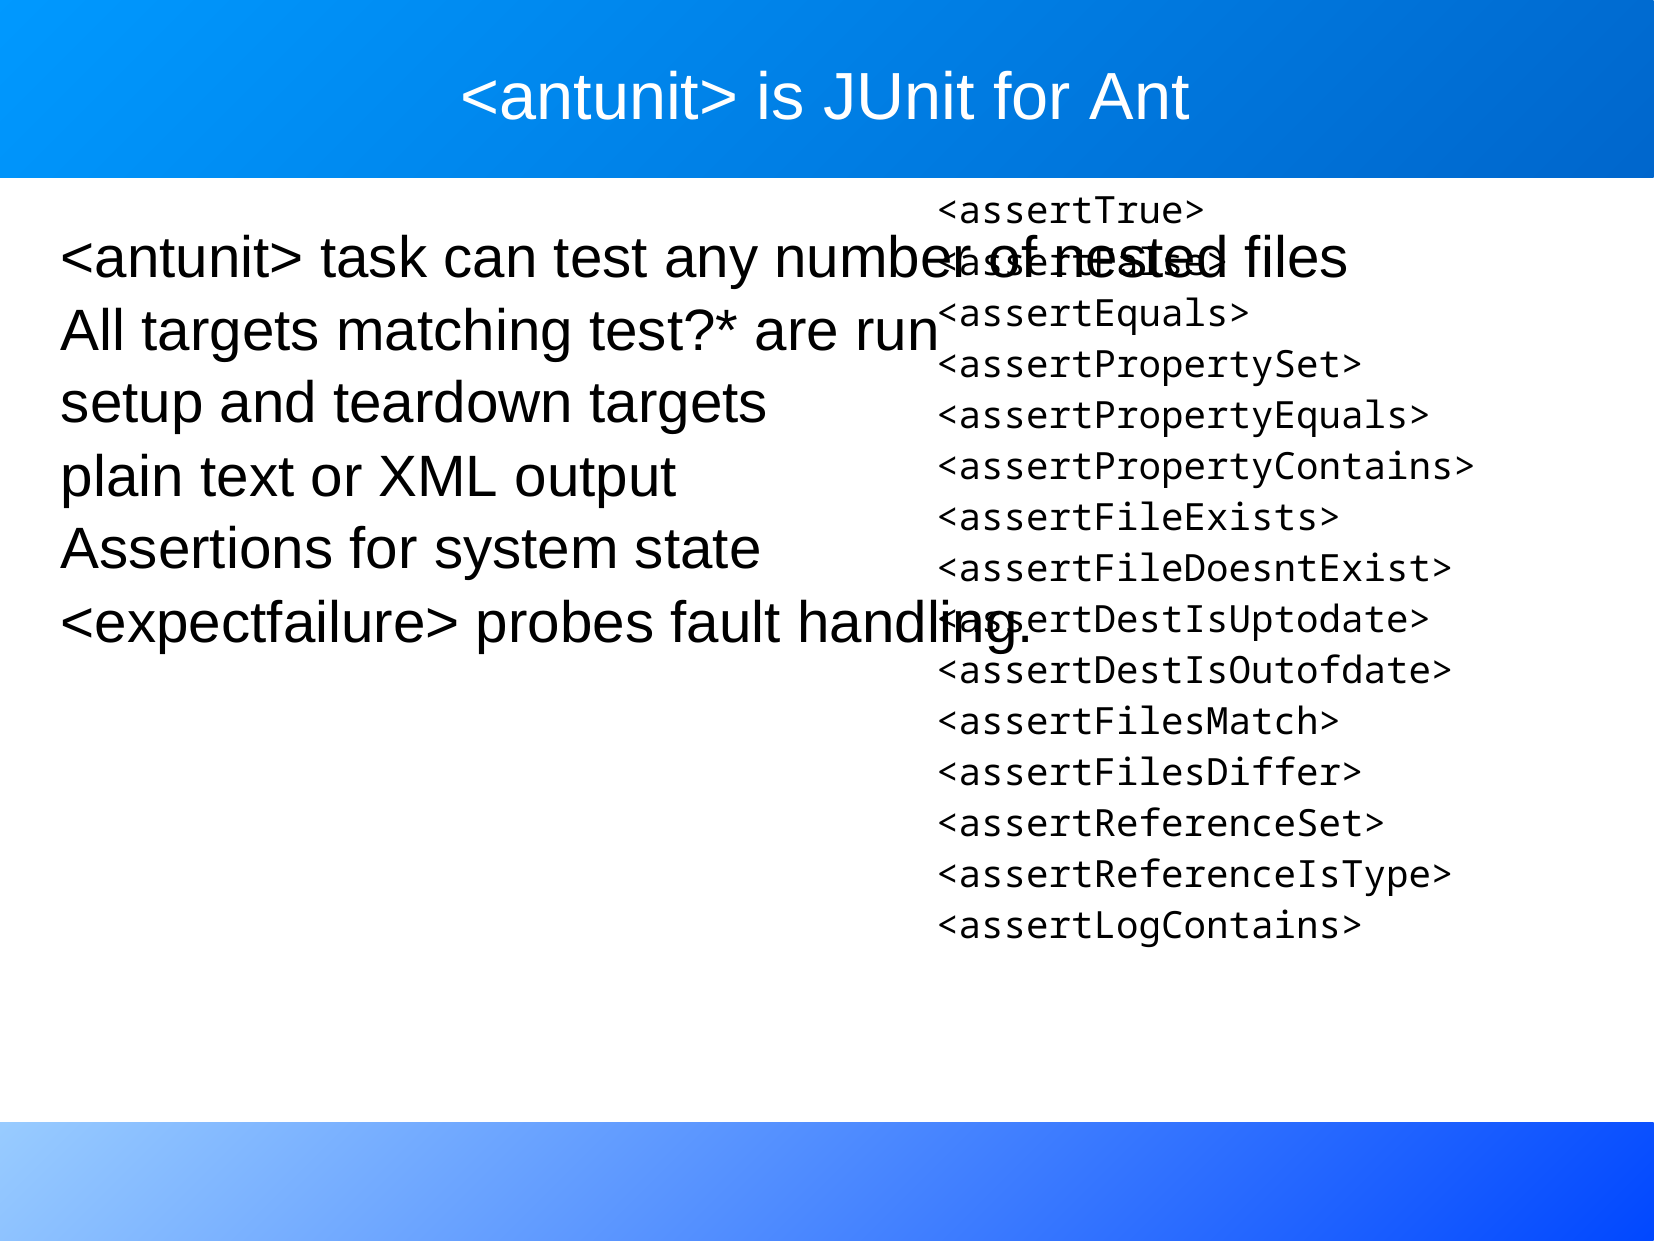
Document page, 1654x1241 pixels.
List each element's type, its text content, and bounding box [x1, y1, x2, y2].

title <antunit> is JUnit for Ant [162, 59, 1489, 148]
list <antunit> task can test any number of nested files All targets matching test?* are run setup and teardown targets plain text or XML output Assertions for system state <expectfailure> probes fault handling. [60, 230, 802, 1093]
text_box <assertTrue> <assertFalse> <assertEquals> <assertPropertySet> <assertPropertyEquals> <assertPropertyContains> <assertFileExists> <assertFileDoesntExist> <assertDestIsUptodate> <assertDestIsOutofdate> <assertFilesMatch> <assertFilesDiffer> <assertReferenceSet> <assertReferenceIsType> <assertLogContains> [921, 240, 1491, 893]
